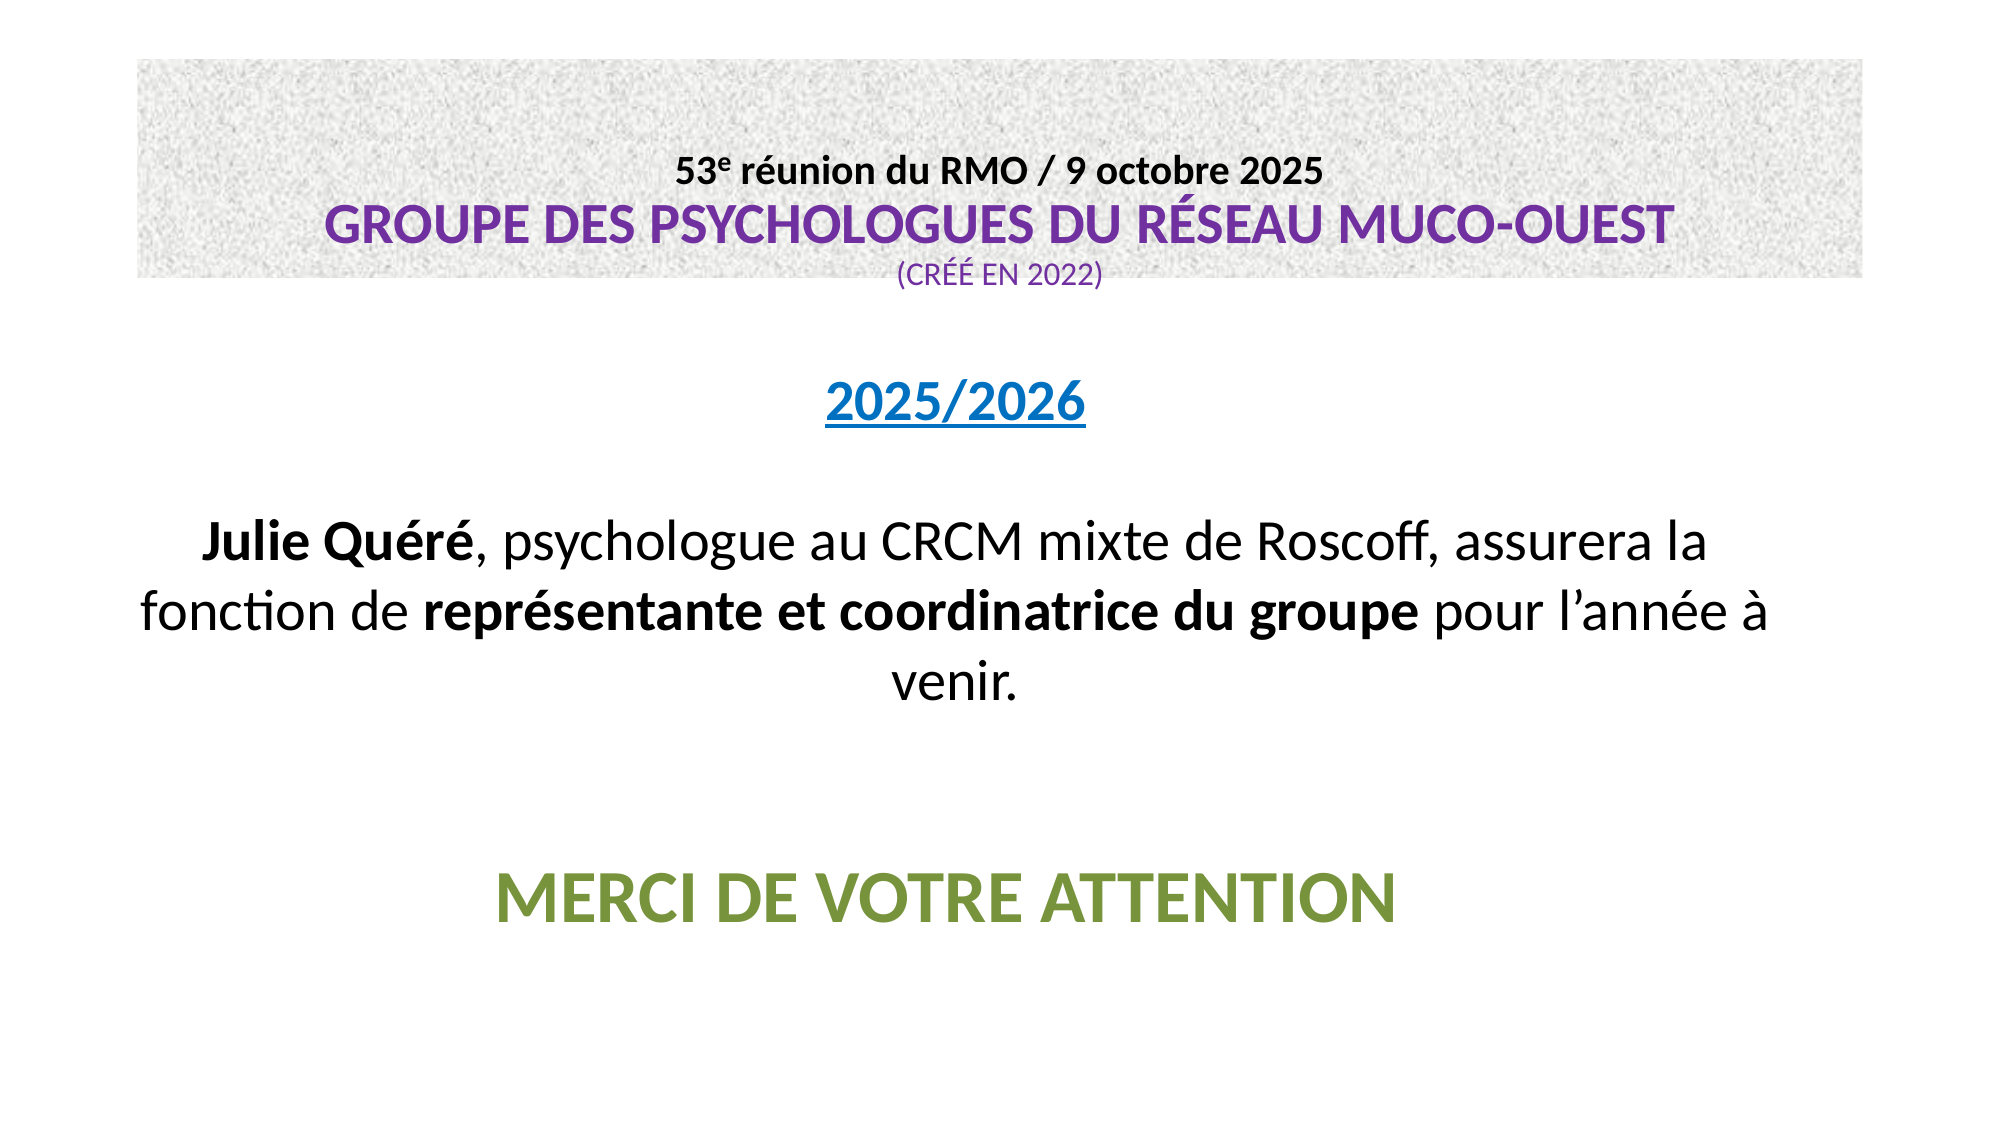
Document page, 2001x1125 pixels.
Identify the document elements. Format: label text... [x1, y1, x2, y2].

title 53e réunion du RMO / 9 octobre 2025 Groupe des psychologues du Réseau Muco-Ouest (créé en 2022) [137, 59, 1863, 278]
text_box 2025/2026 Julie Quéré, psychologue au CRCM mixte de Roscoff, assurera la fonction de représentante et coordinatrice du groupe pour l’année à venir. Merci de votre attention [126, 355, 1827, 945]
